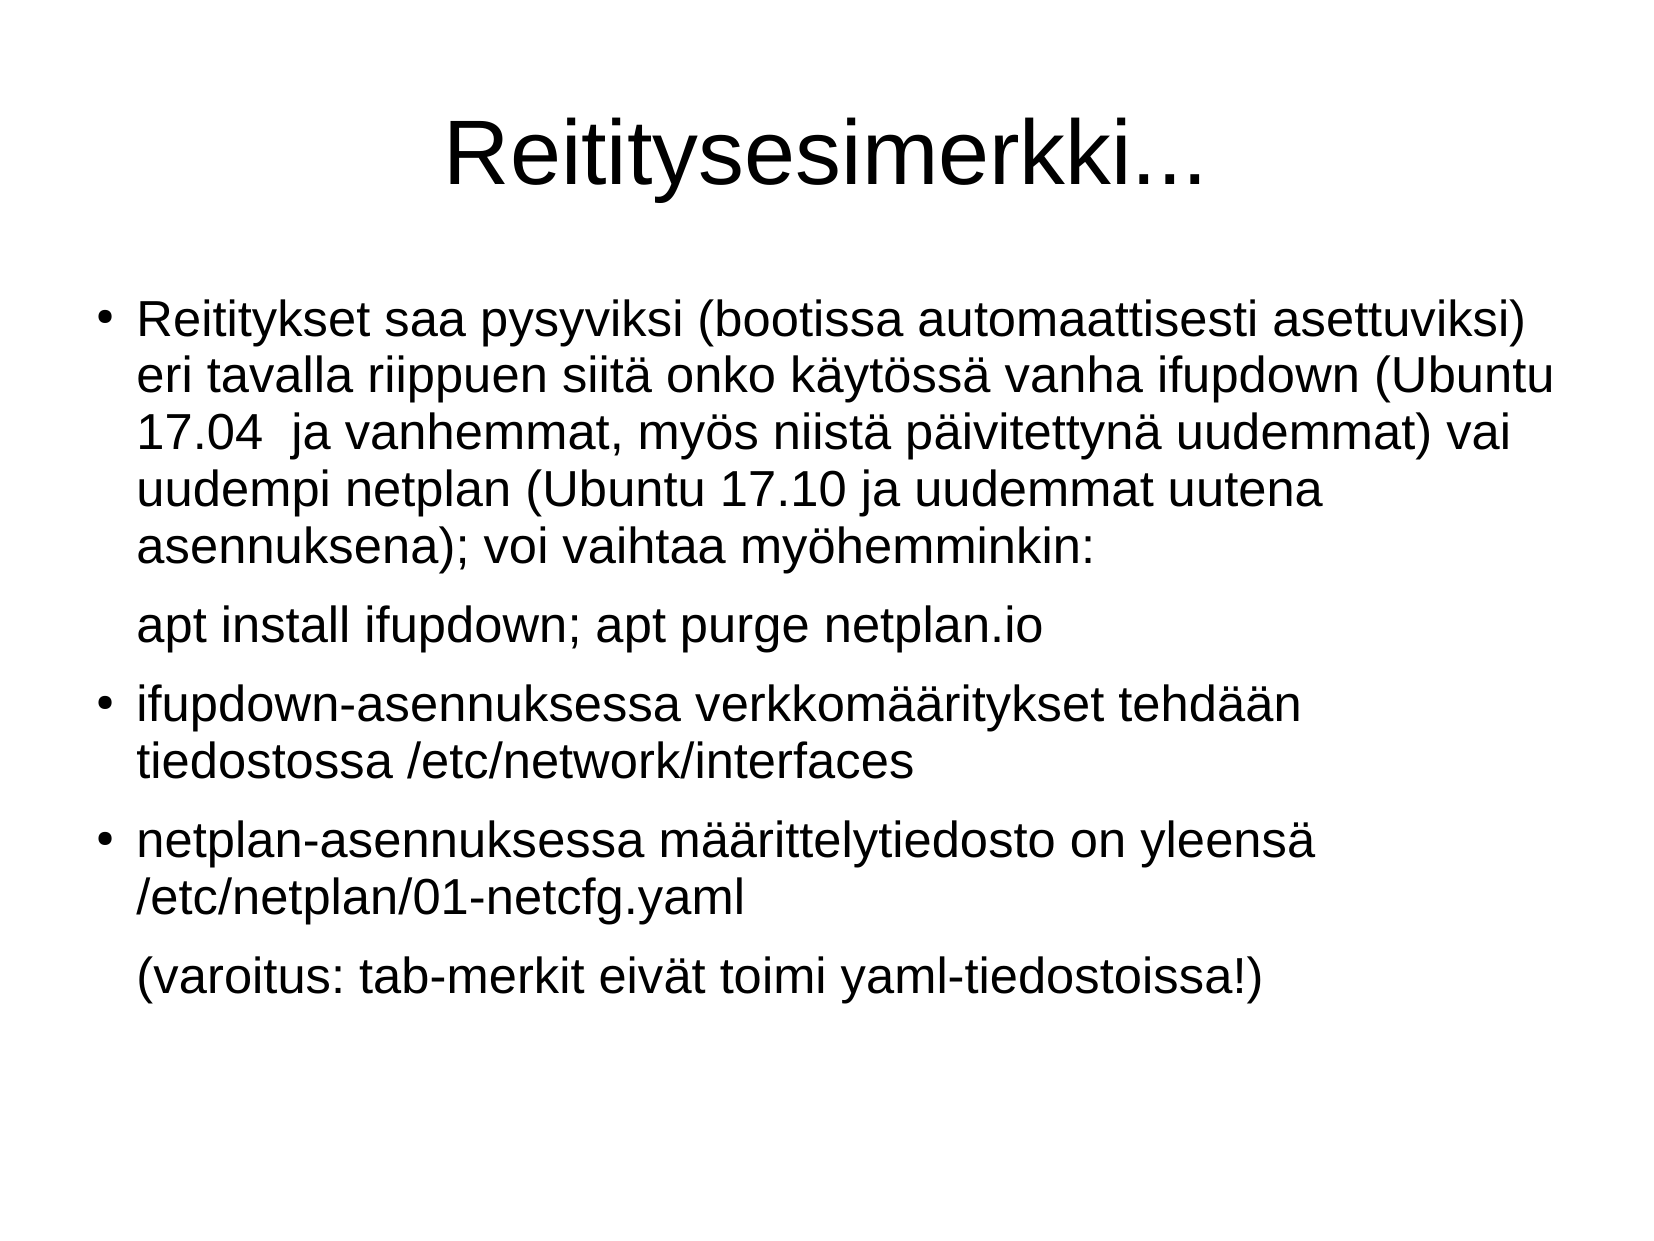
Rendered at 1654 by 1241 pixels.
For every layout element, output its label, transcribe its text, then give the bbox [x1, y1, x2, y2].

title Reititysesimerkki... [82, 49, 1571, 257]
list Reititykset saa pysyviksi (bootissa automaattisesti asettuviksi) eri tavalla riippuen siitä onko käytössä vanha ifupdown (Ubuntu 17.04 ja vanhemmat, myös niistä päivitettynä uudemmat) vai uudempi netplan (Ubuntu 17.10 ja uudemmat uutena asennuksena); voi vaihtaa myöhemminkin: apt install ifupdown; apt purge netplan.io ifupdown-asennuksessa verkkomääritykset tehdään tiedostossa /etc/network/interfaces netplan-asennuksessa määrittelytiedosto on yleensä /etc/netplan/01-netcfg.yaml (varoitus: tab-merkit eivät toimi yaml-tiedostoissa!) [82, 290, 1571, 1010]
